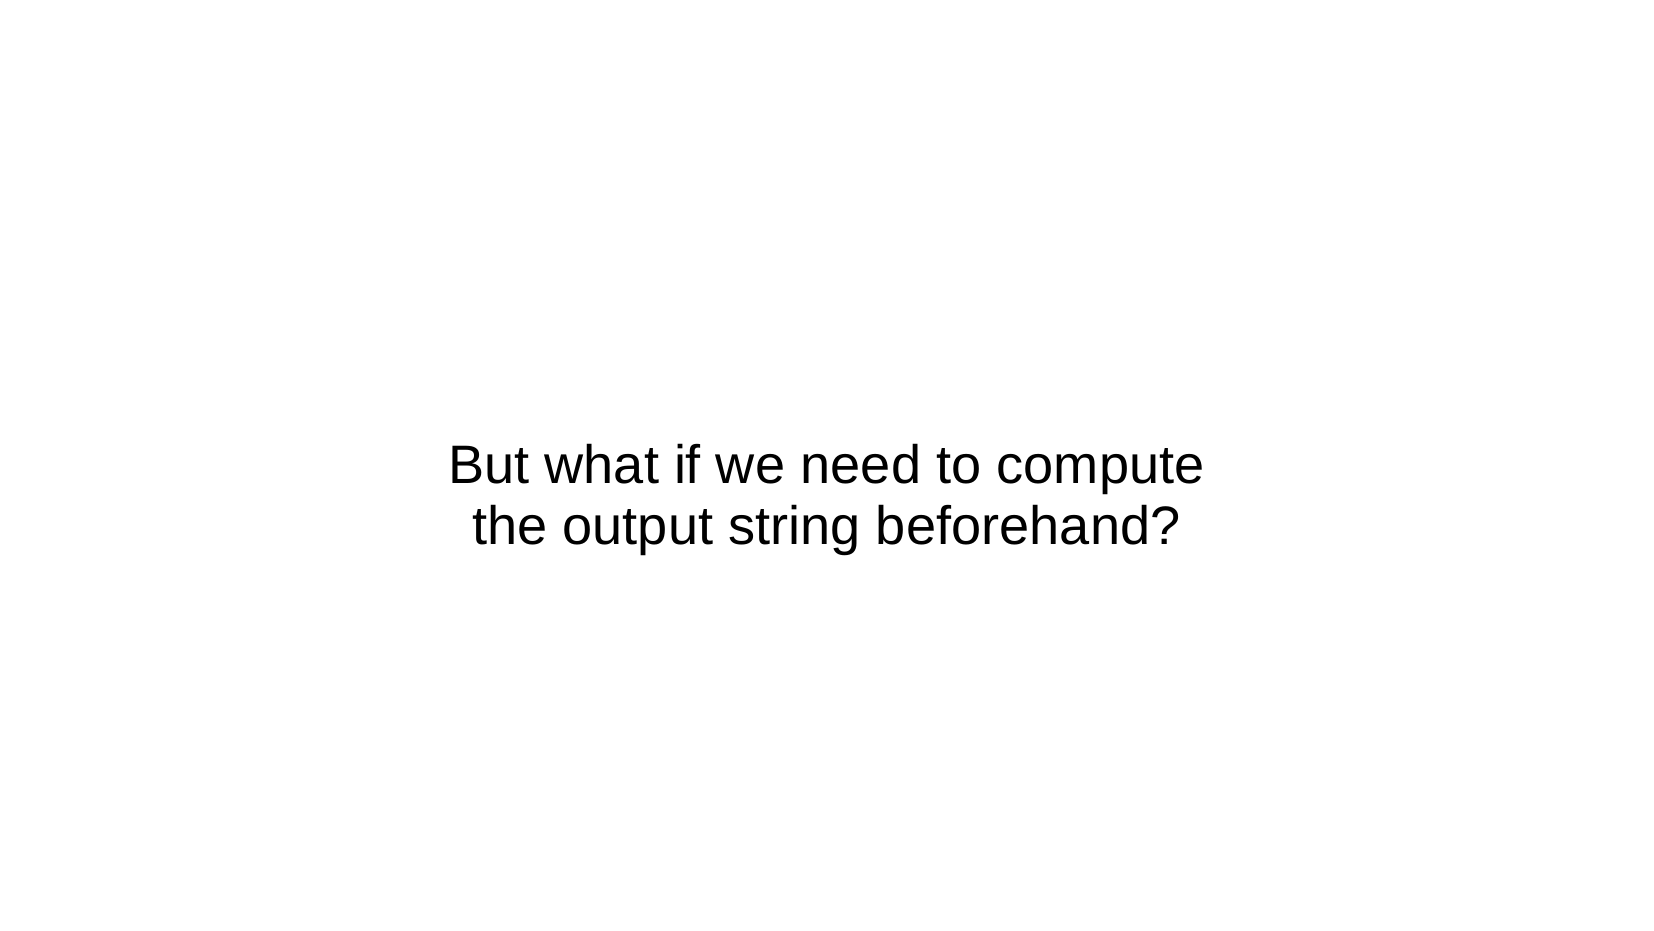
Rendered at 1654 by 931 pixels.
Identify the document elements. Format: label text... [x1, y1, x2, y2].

text_box But what if we need to compute the output string beforehand? [103, 427, 1551, 564]
